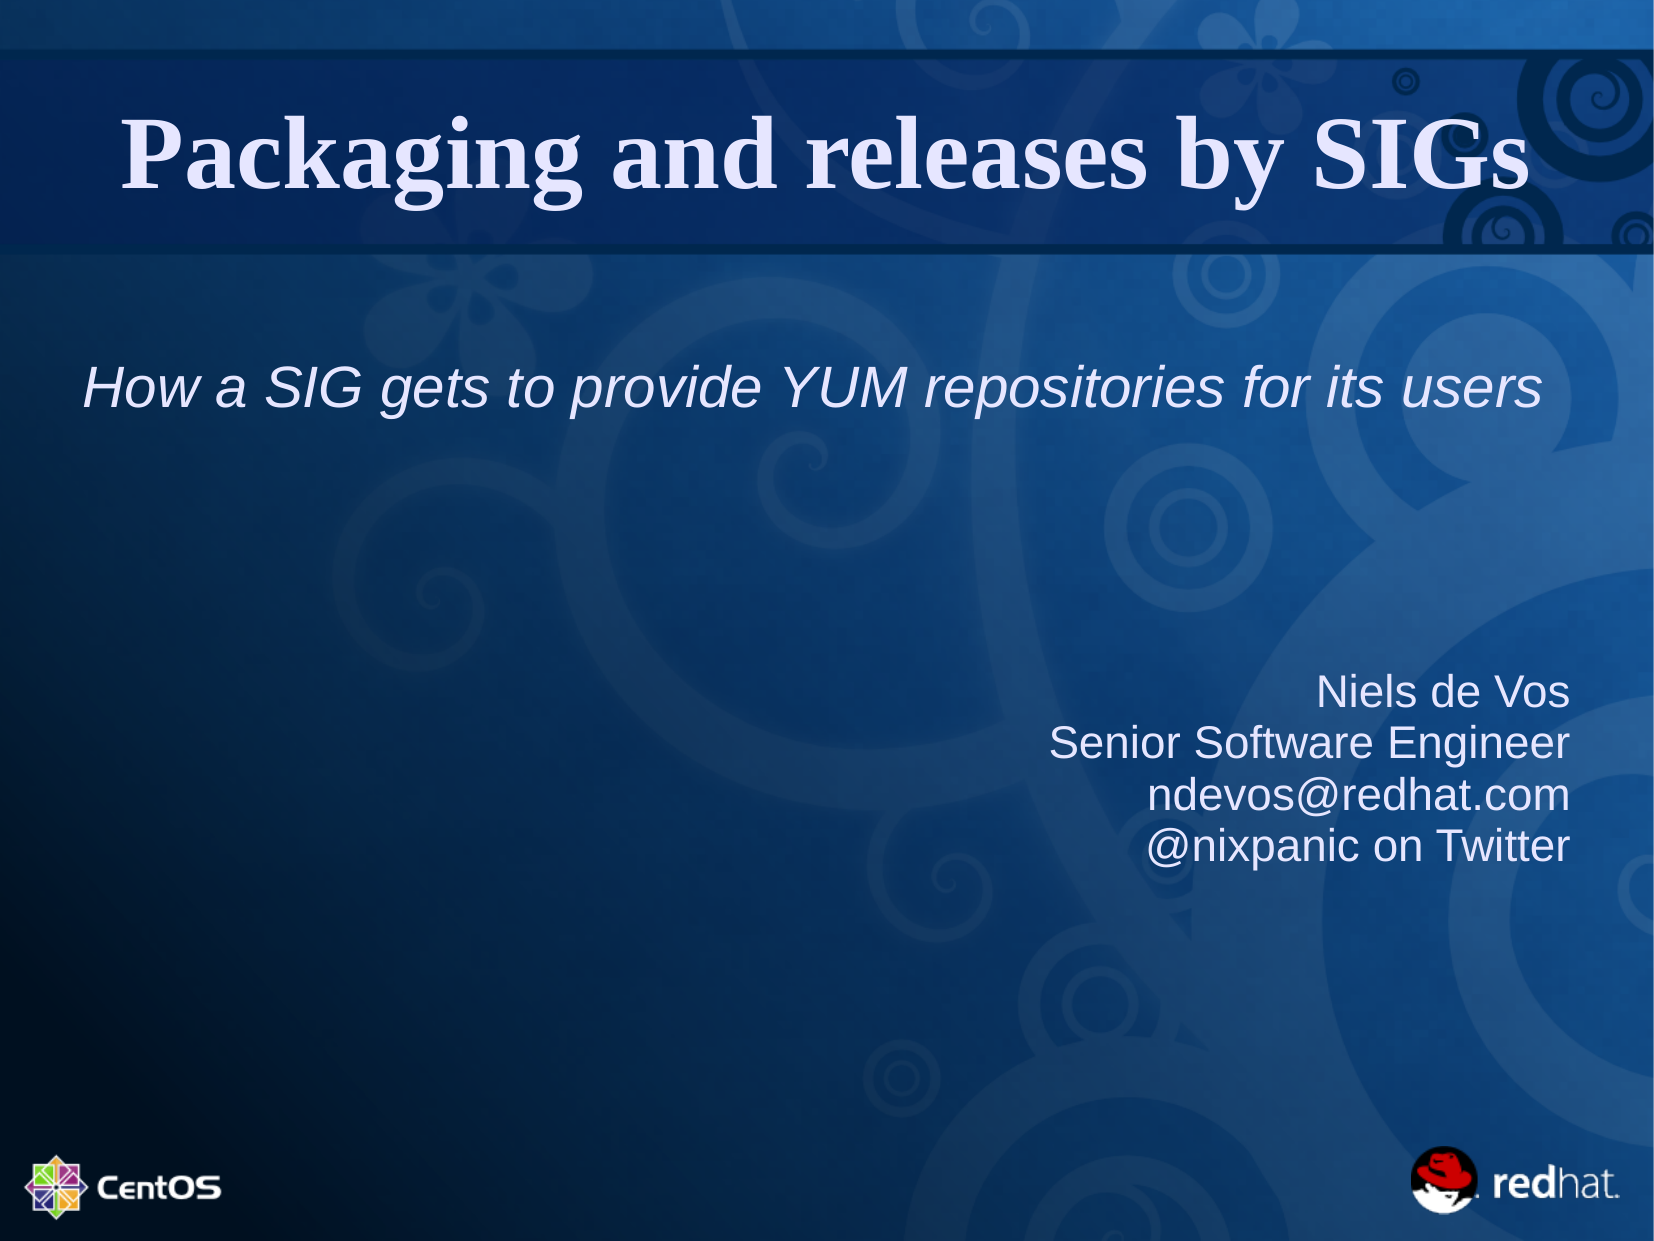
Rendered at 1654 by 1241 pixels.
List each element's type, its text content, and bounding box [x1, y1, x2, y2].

picture [0, 0, 1654, 1241]
list Niels de Vos Senior Software Engineer ndevos@redhat.com @nixpanic on Twitter [82, 665, 1571, 1009]
list How a SIG gets to provide YUM repositories for its users [82, 290, 1571, 634]
text_box [829, 649, 1654, 1241]
title Packaging and releases by SIGs [82, 49, 1571, 257]
